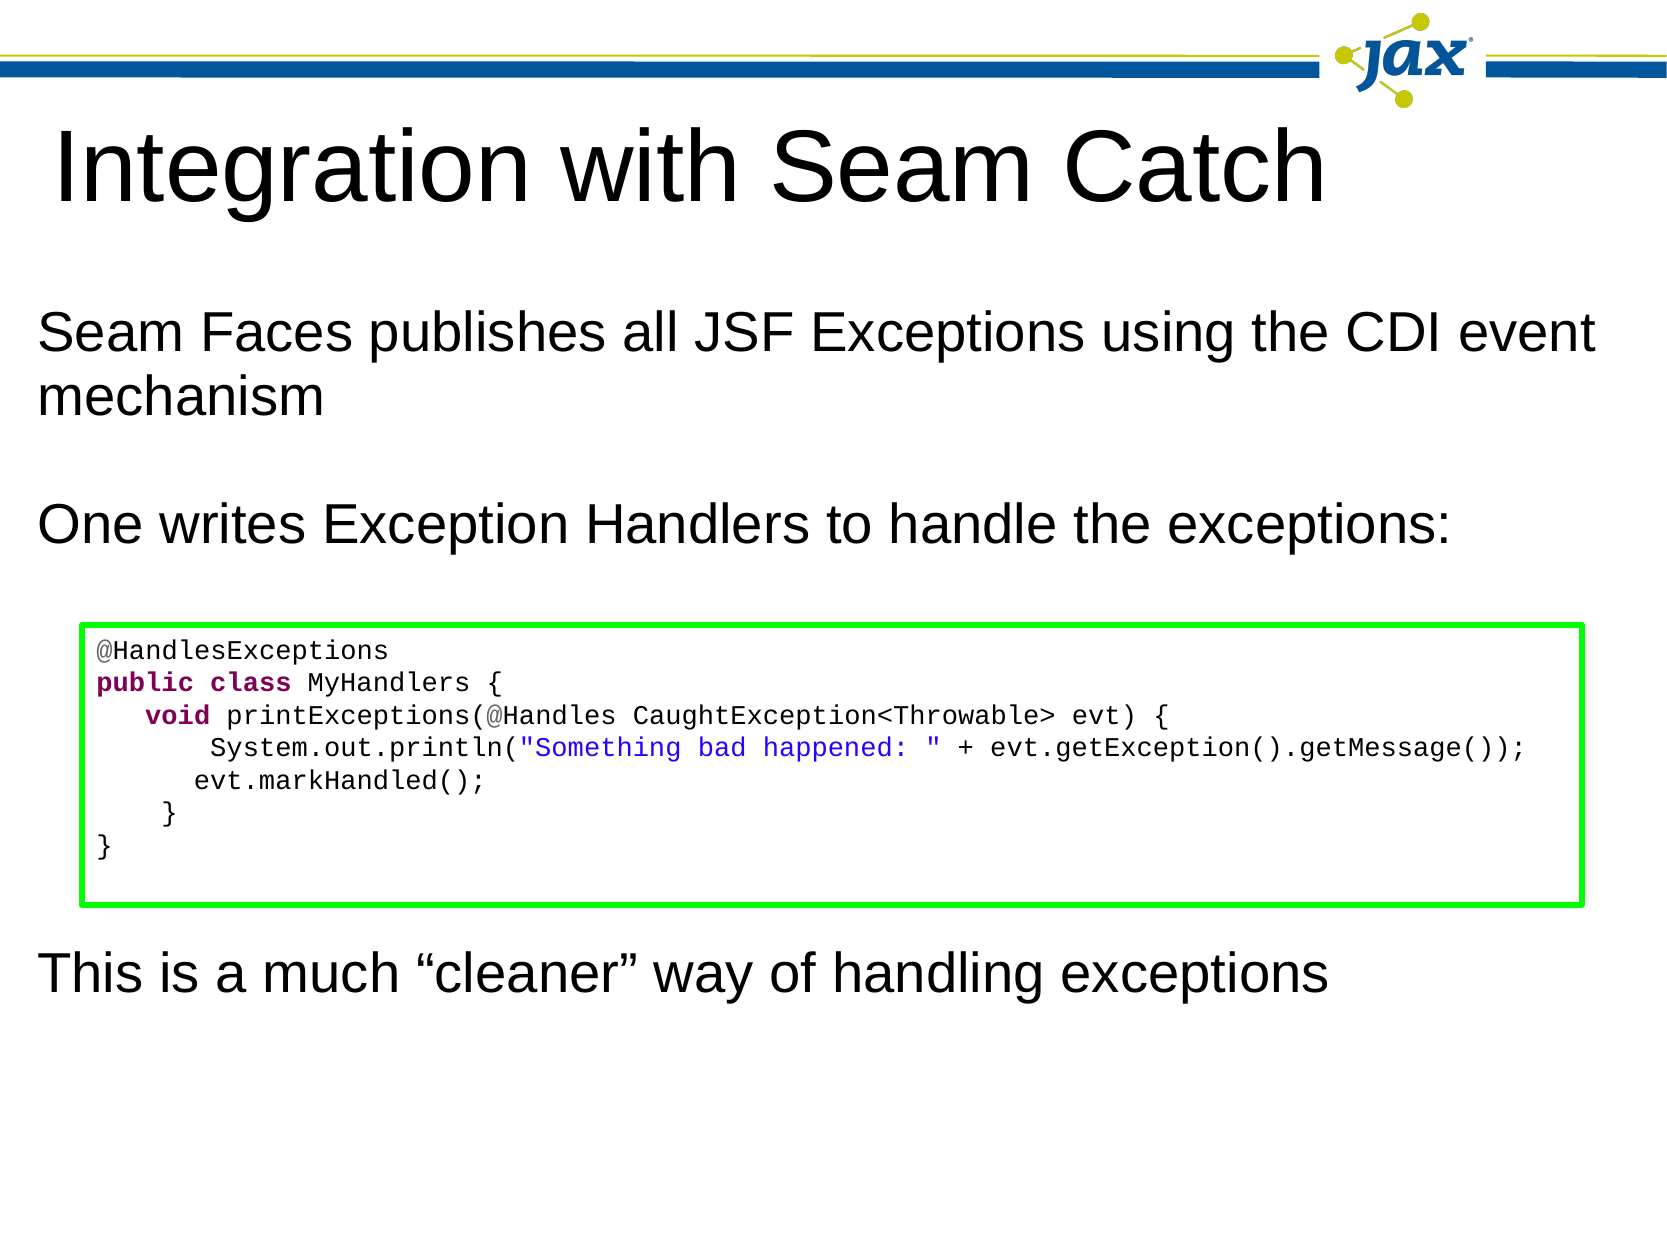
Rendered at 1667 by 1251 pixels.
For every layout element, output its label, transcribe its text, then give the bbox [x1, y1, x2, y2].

title Integration with Seam Catch [37, 91, 1651, 230]
picture [1335, 13, 1473, 91]
text_box @HandlesExceptions public class MyHandlers { void printExceptions(@Handles CaughtException<Throwable> evt) { System.out.println("Something bad happened: " + evt.getException().getMessage()); evt.markHandled(); } } [81, 624, 1582, 905]
list Seam Faces publishes all JSF Exceptions using the CDI event mechanism One writes Exception Handlers to handle the exceptions: This is a much “cleaner” way of handling exceptions [37, 300, 1613, 1126]
